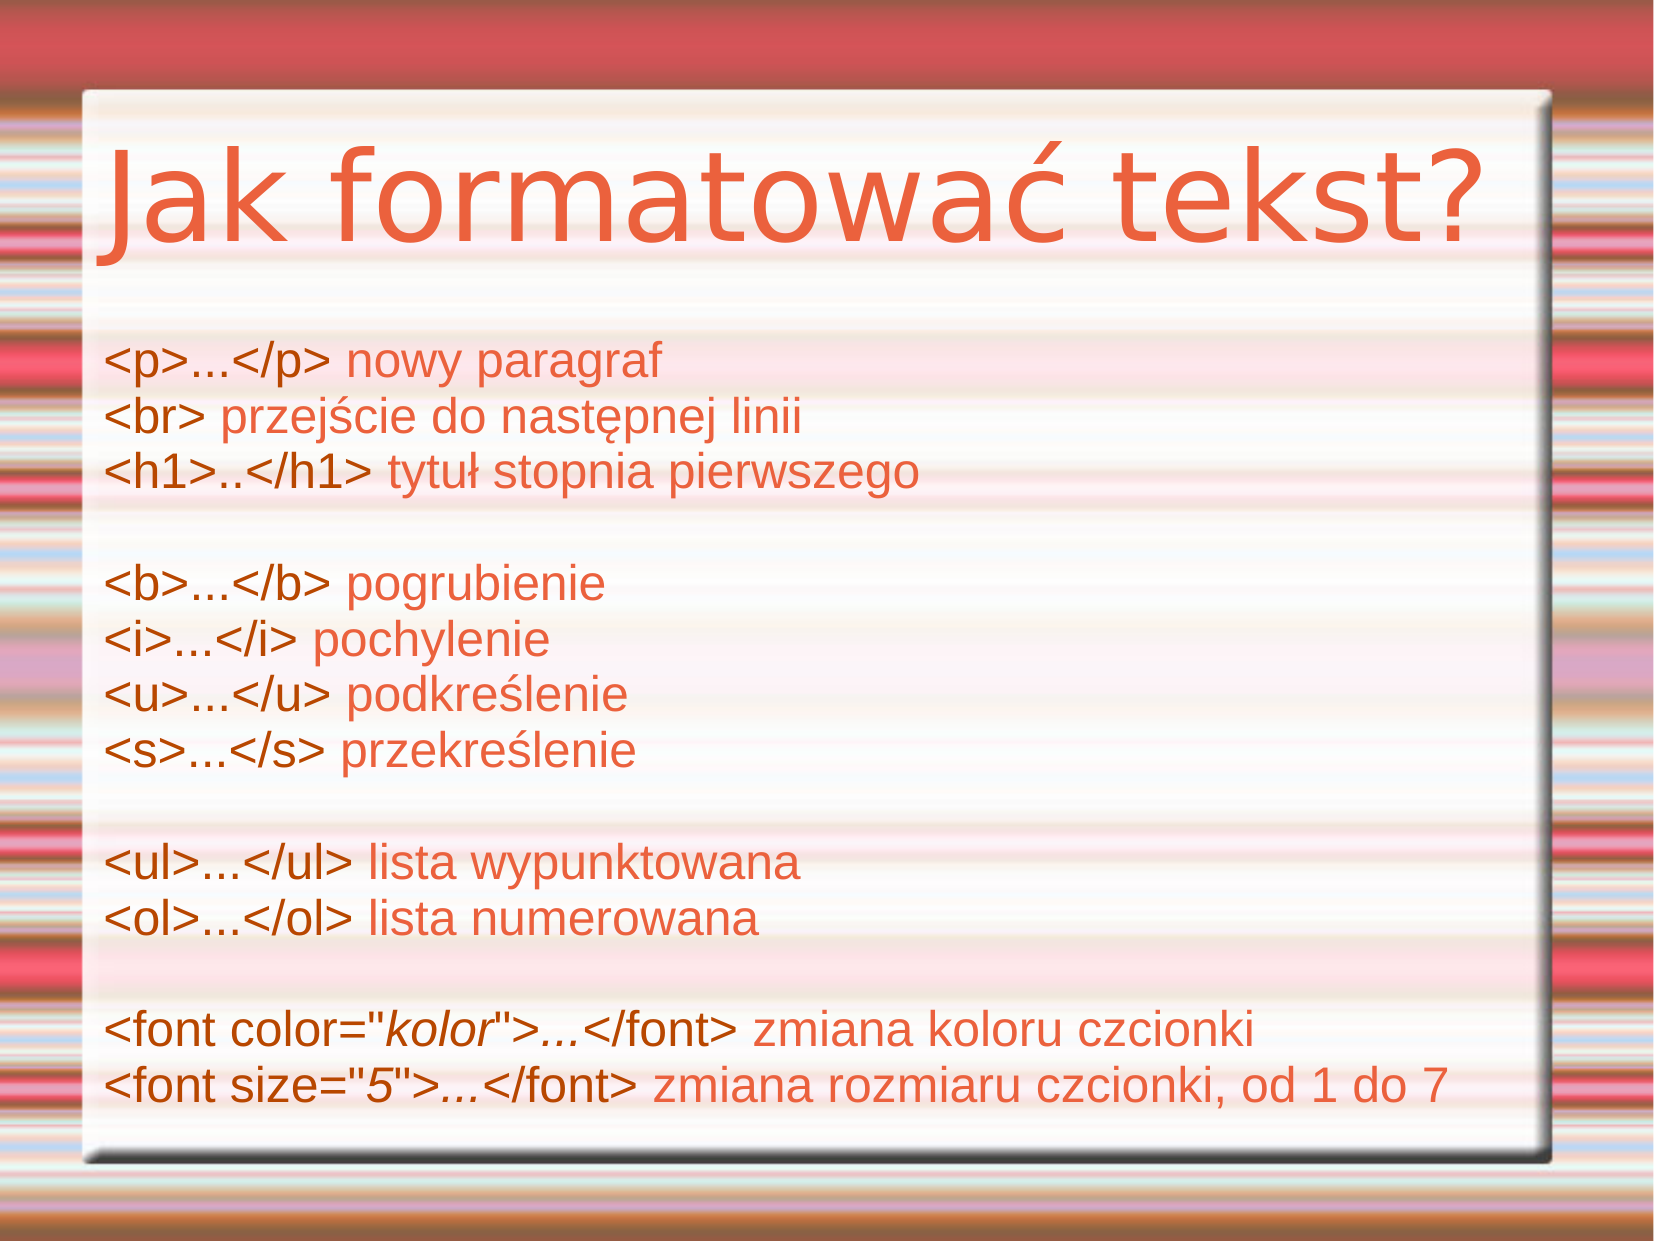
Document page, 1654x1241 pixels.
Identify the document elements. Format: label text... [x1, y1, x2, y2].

picture [0, 0, 1654, 1241]
text_box Jak formatować tekst? [88, 118, 1506, 279]
text_box <p>...</p> nowy paragraf <br> przejście do następnej linii <h1>..</h1> tytuł stopnia pierwszego <b>...</b> pogrubienie <i>...</i> pochylenie <u>...</u> podkreślenie <s>...</s> przekreślenie <ul>...</ul> lista wypunktowana <ol>...</ol> lista numerowana <font color="kolor">...</font> zmiana koloru czcionki <font size="5">...</font> zmiana rozmiaru czcionki, od 1 do 7 [88, 324, 1565, 1121]
